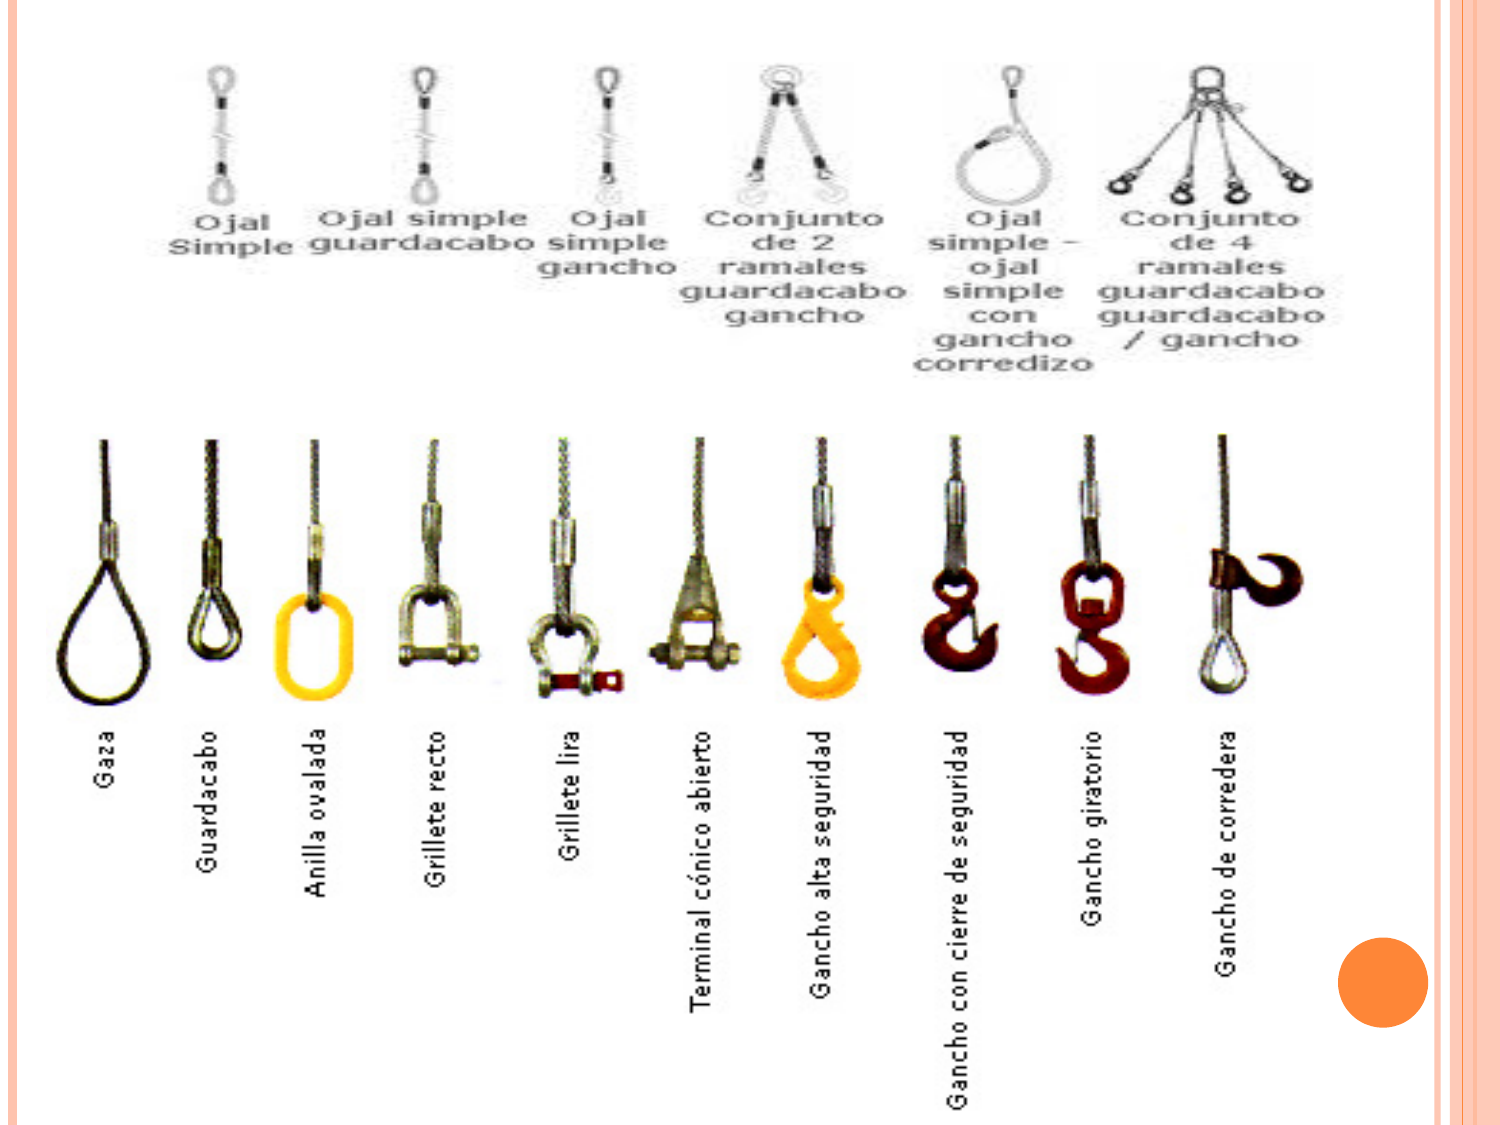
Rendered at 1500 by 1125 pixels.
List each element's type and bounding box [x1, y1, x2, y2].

picture [46, 433, 1313, 1125]
picture [117, 46, 1360, 387]
